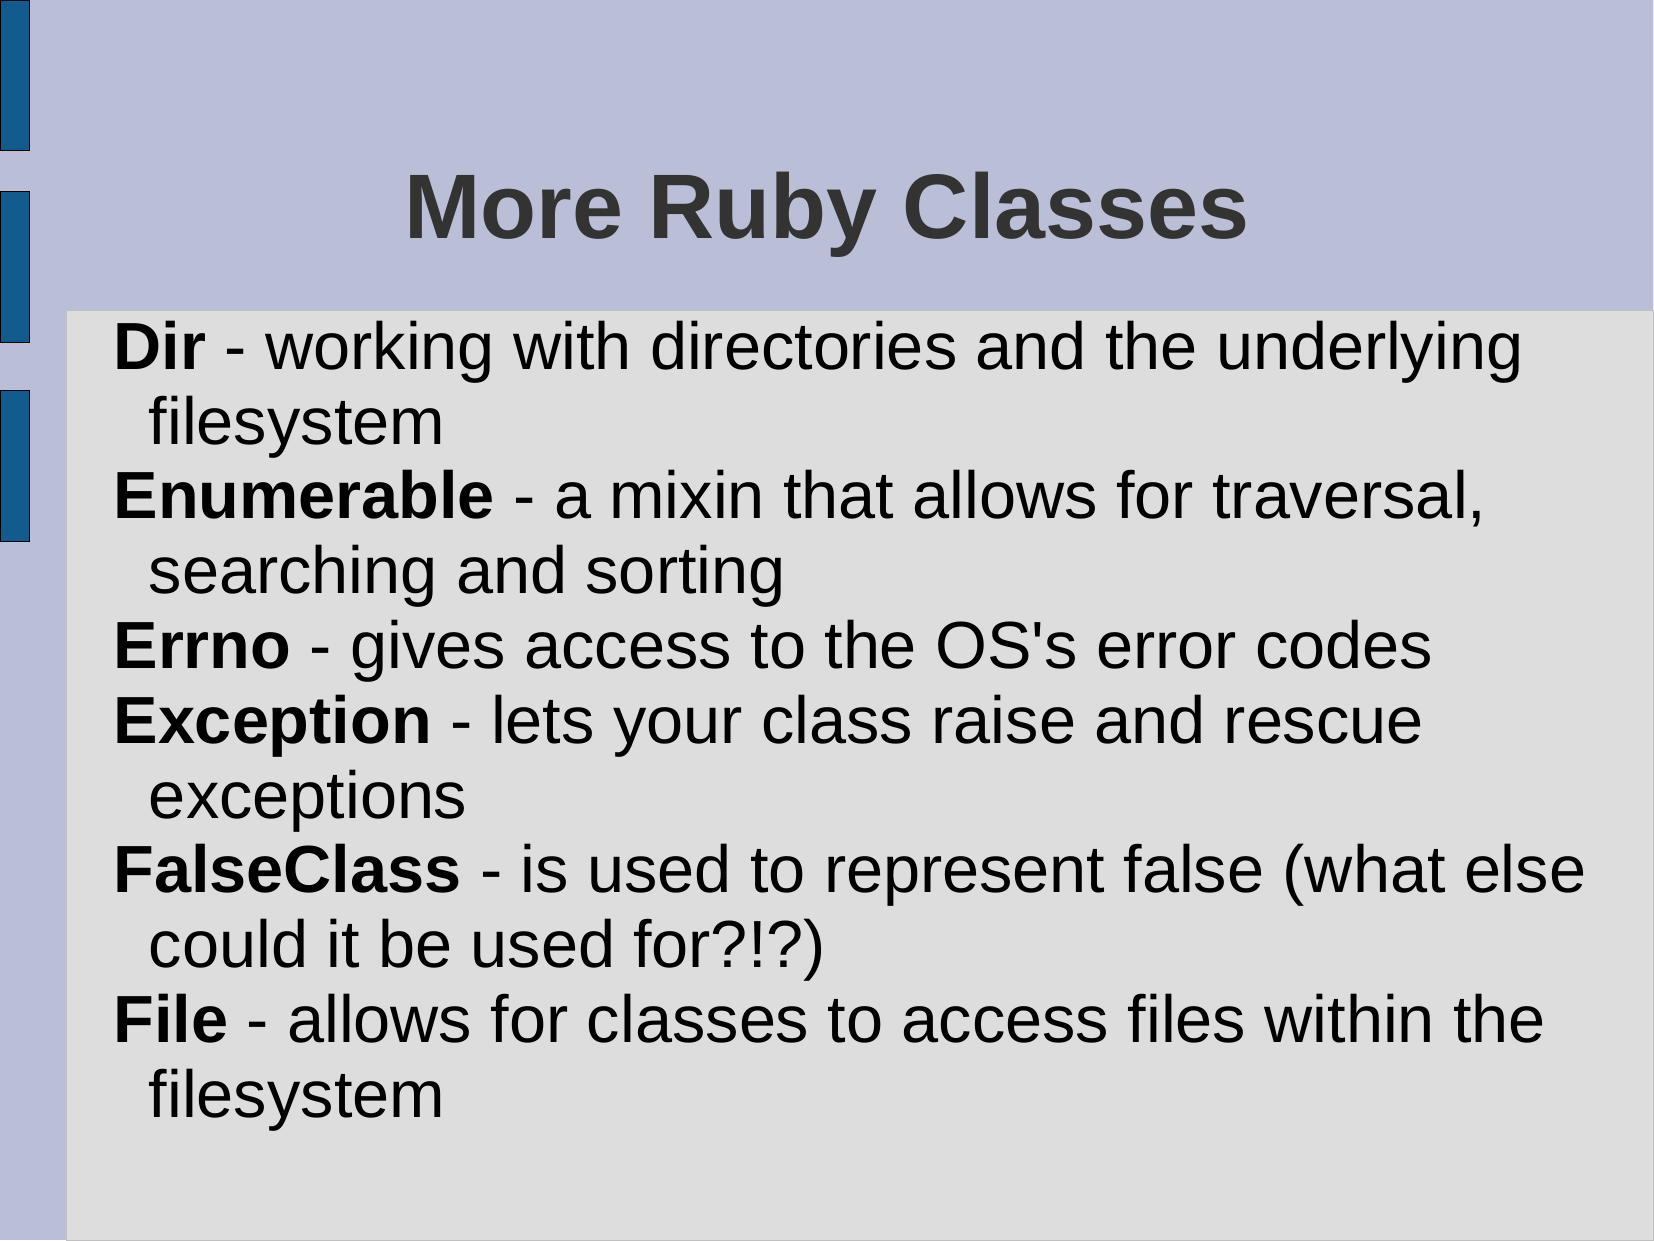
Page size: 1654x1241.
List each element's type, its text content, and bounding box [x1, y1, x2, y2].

list Dir - working with directories and the underlying filesystem Enumerable - a mixin that allows for traversal, searching and sorting Errno - gives access to the OS's error codes Exception - lets your class raise and rescue exceptions FalseClass - is used to represent false (what else could it be used for?!?) File - allows for classes to access files within the filesystem [113, 309, 1616, 1241]
title More Ruby Classes [121, 102, 1534, 309]
